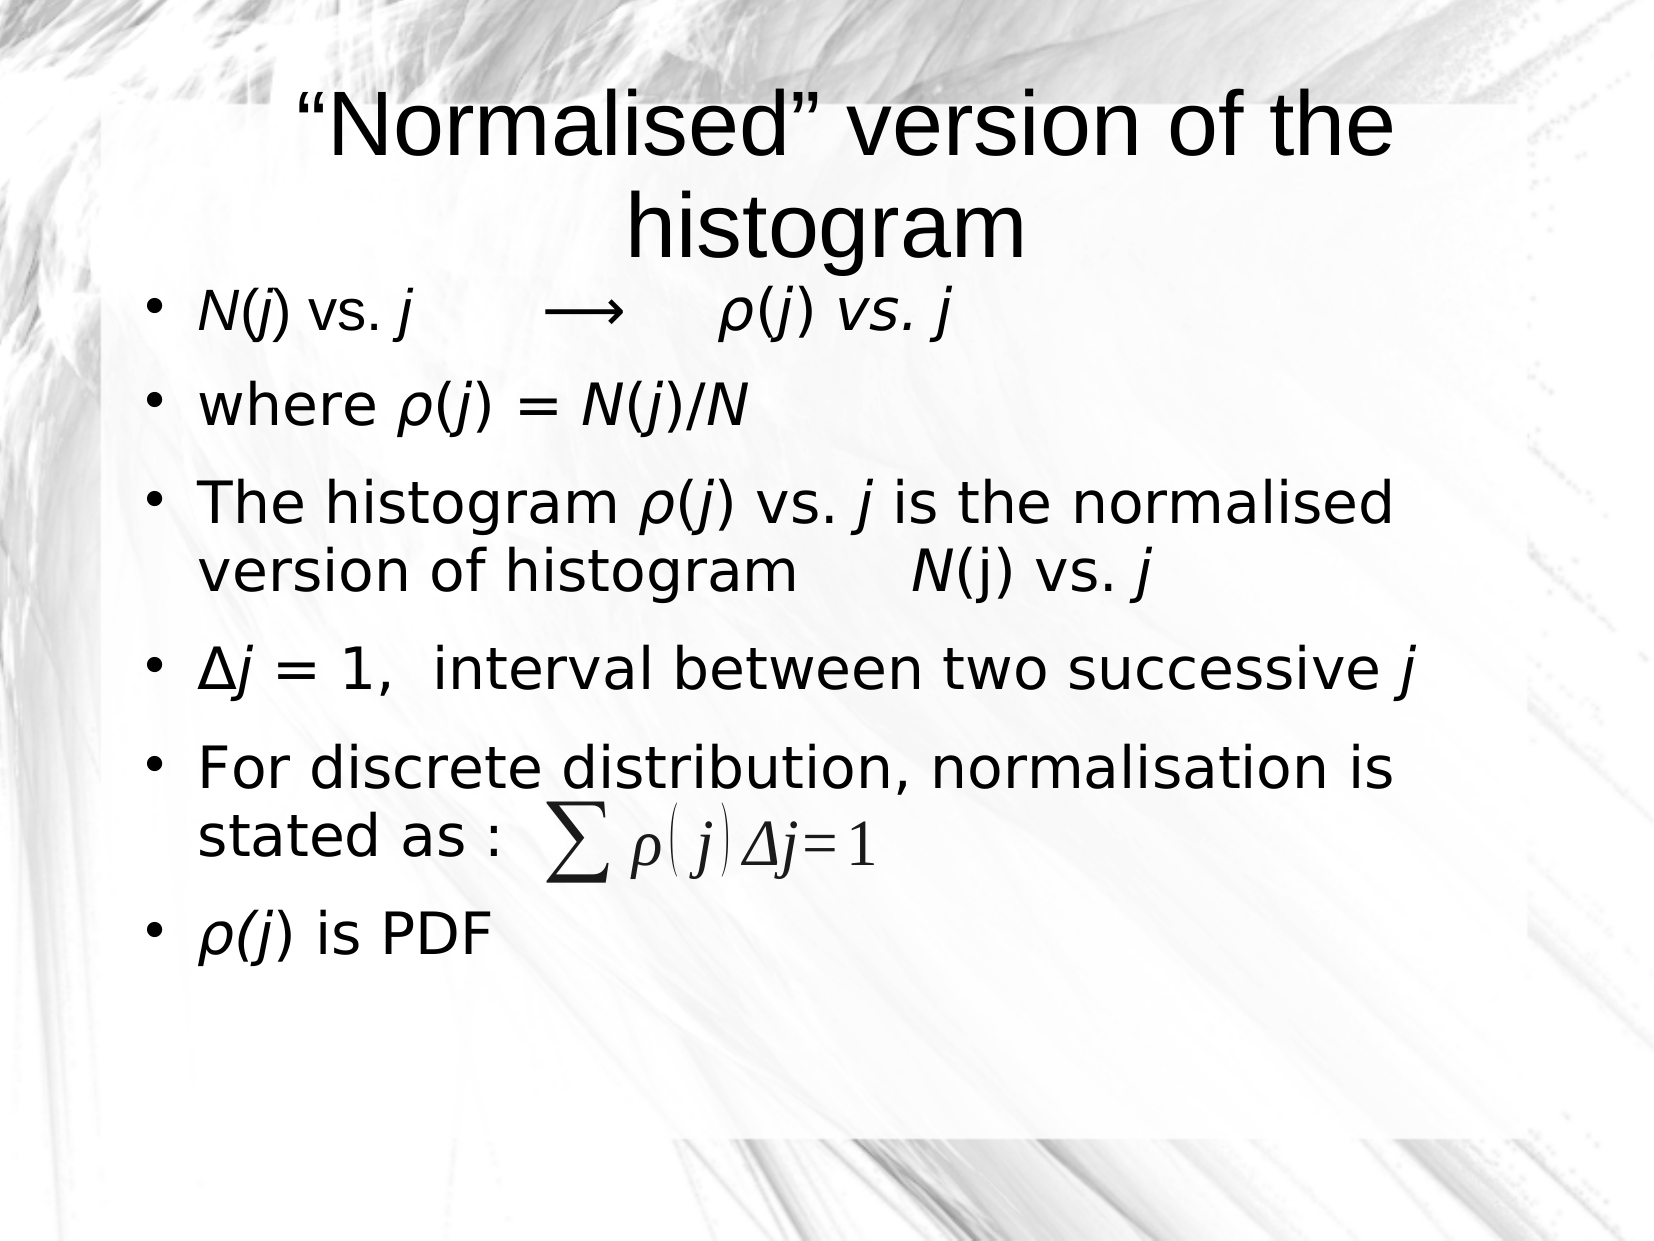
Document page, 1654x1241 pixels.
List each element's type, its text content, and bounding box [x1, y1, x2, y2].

title “Normalised” version of the histogram [118, 67, 1536, 279]
list N(j) vs. j ⟶ ρ(j) vs. j where ρ(j) = N(j)/N The histogram ρ(j) vs. j is the normalised version of histogram N(j) vs. j Δj = 1, interval between two successive j For discrete distribution, normalisation is stated as : ρ(j) is PDF [127, 274, 1516, 1093]
chart [525, 795, 901, 887]
picture [0, 0, 1654, 1241]
